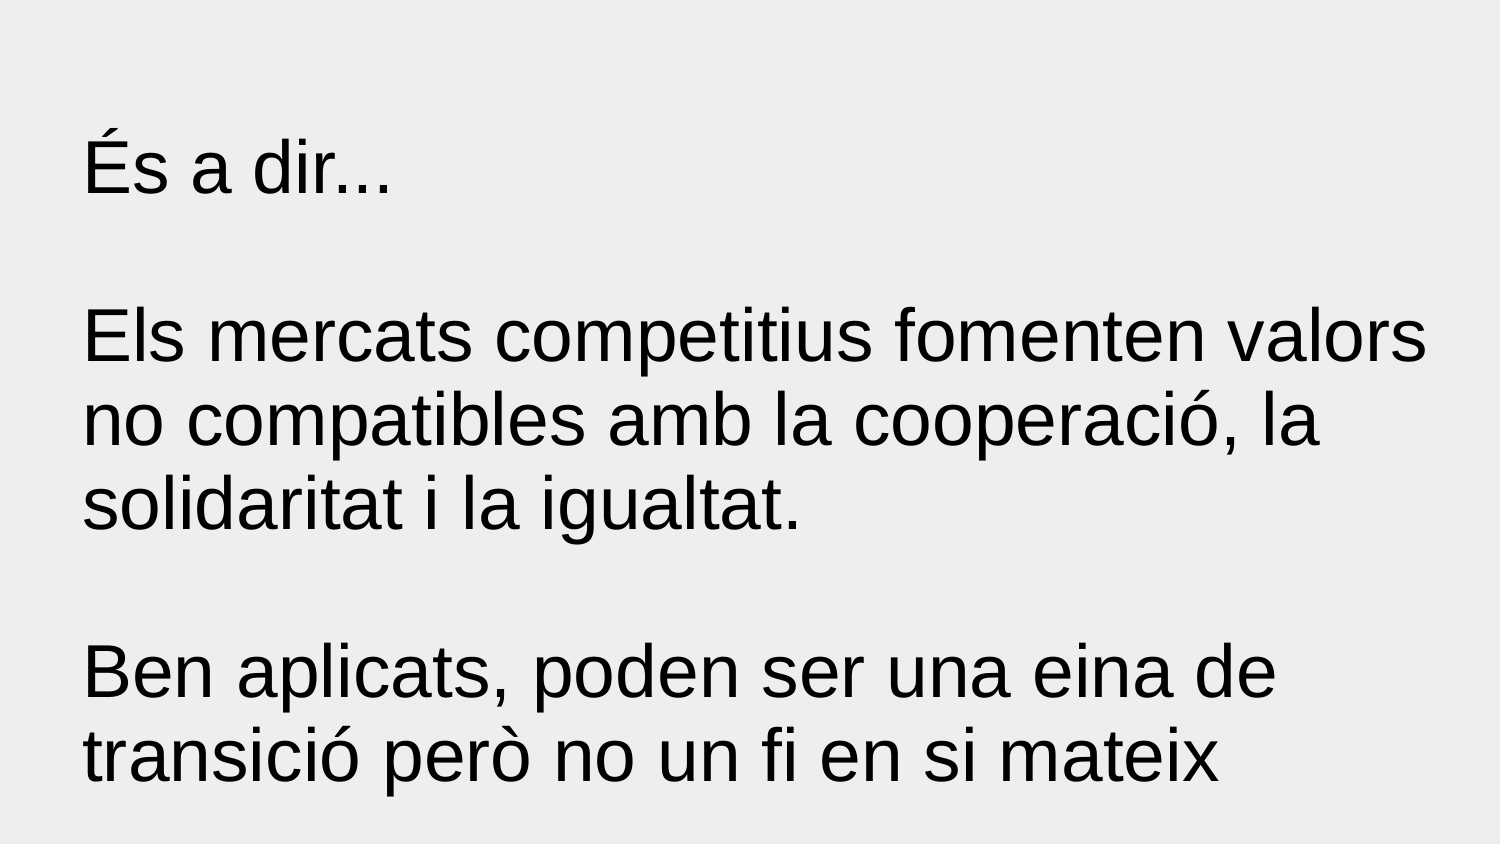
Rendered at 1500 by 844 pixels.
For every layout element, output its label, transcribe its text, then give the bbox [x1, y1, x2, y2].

text_box És a dir... Els mercats competitius fomenten valors no compatibles amb la cooperació, la solidaritat i la igualtat. Ben aplicats, poden ser una eina de transició però no un fi en si mateix [67, 118, 1453, 815]
